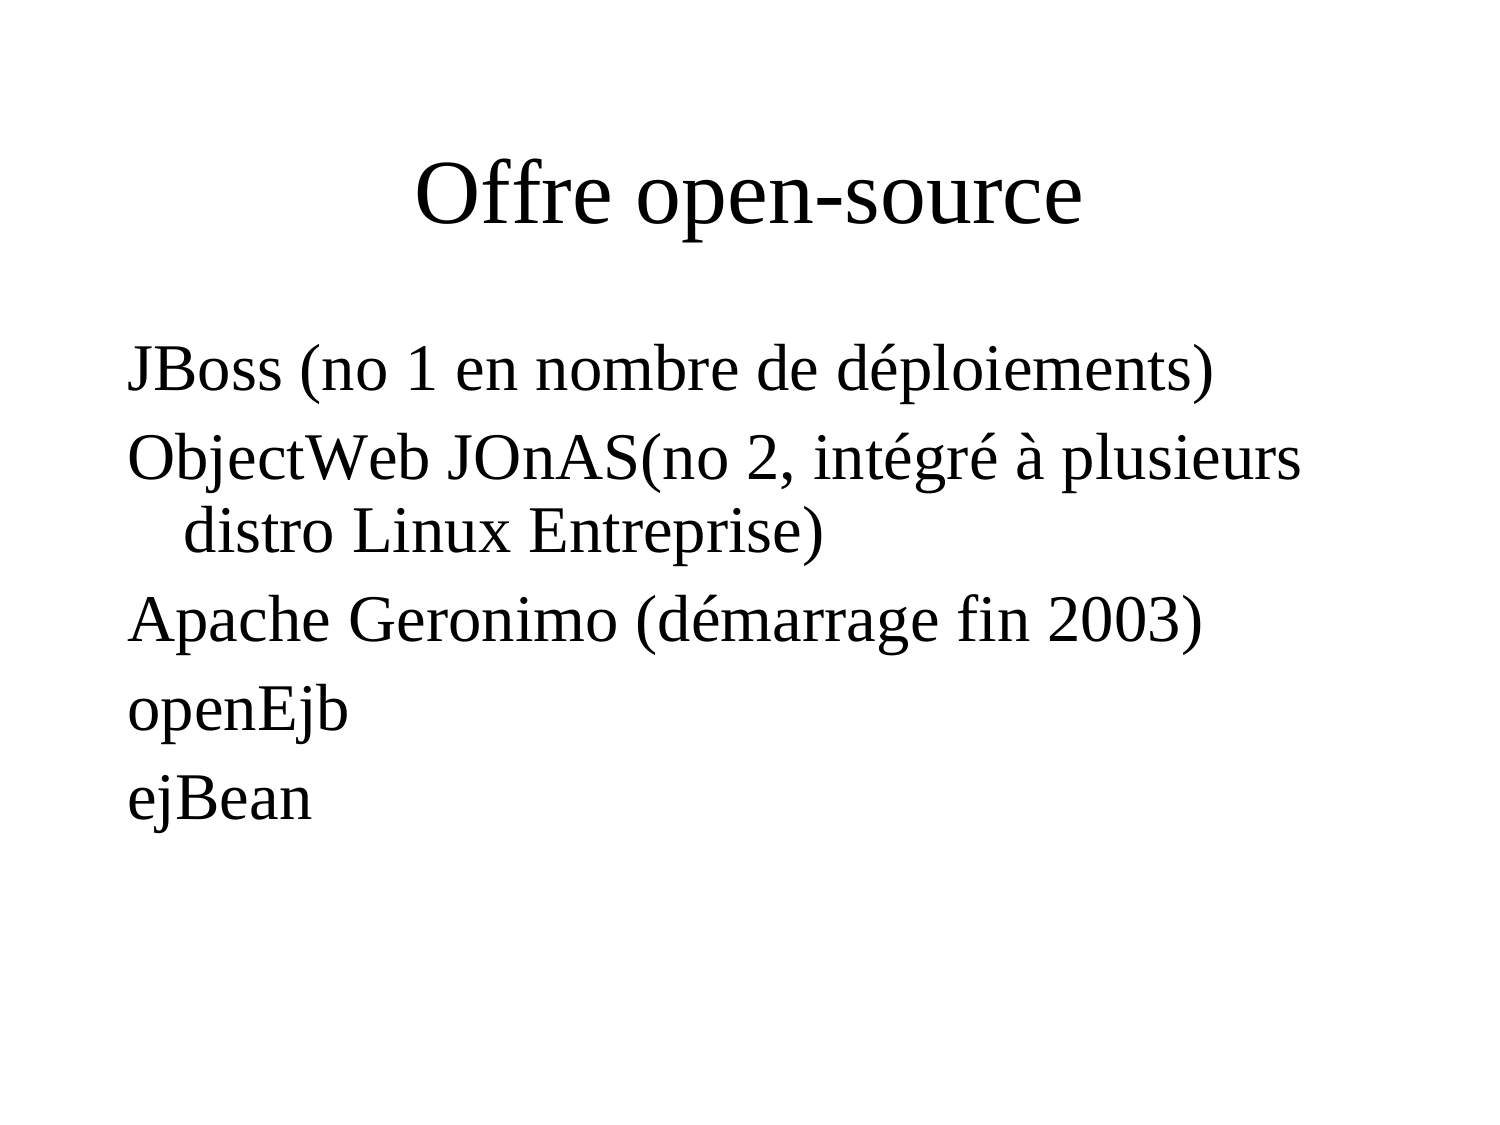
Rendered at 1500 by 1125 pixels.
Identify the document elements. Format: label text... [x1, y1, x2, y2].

list JBoss (no 1 en nombre de déploiements) ObjectWeb JOnAS(no 2, intégré à plusieurs distro Linux Entreprise) Apache Geronimo (démarrage fin 2003) openEjb ejBean [112, 324, 1388, 1000]
title Offre open-source [112, 99, 1388, 288]
